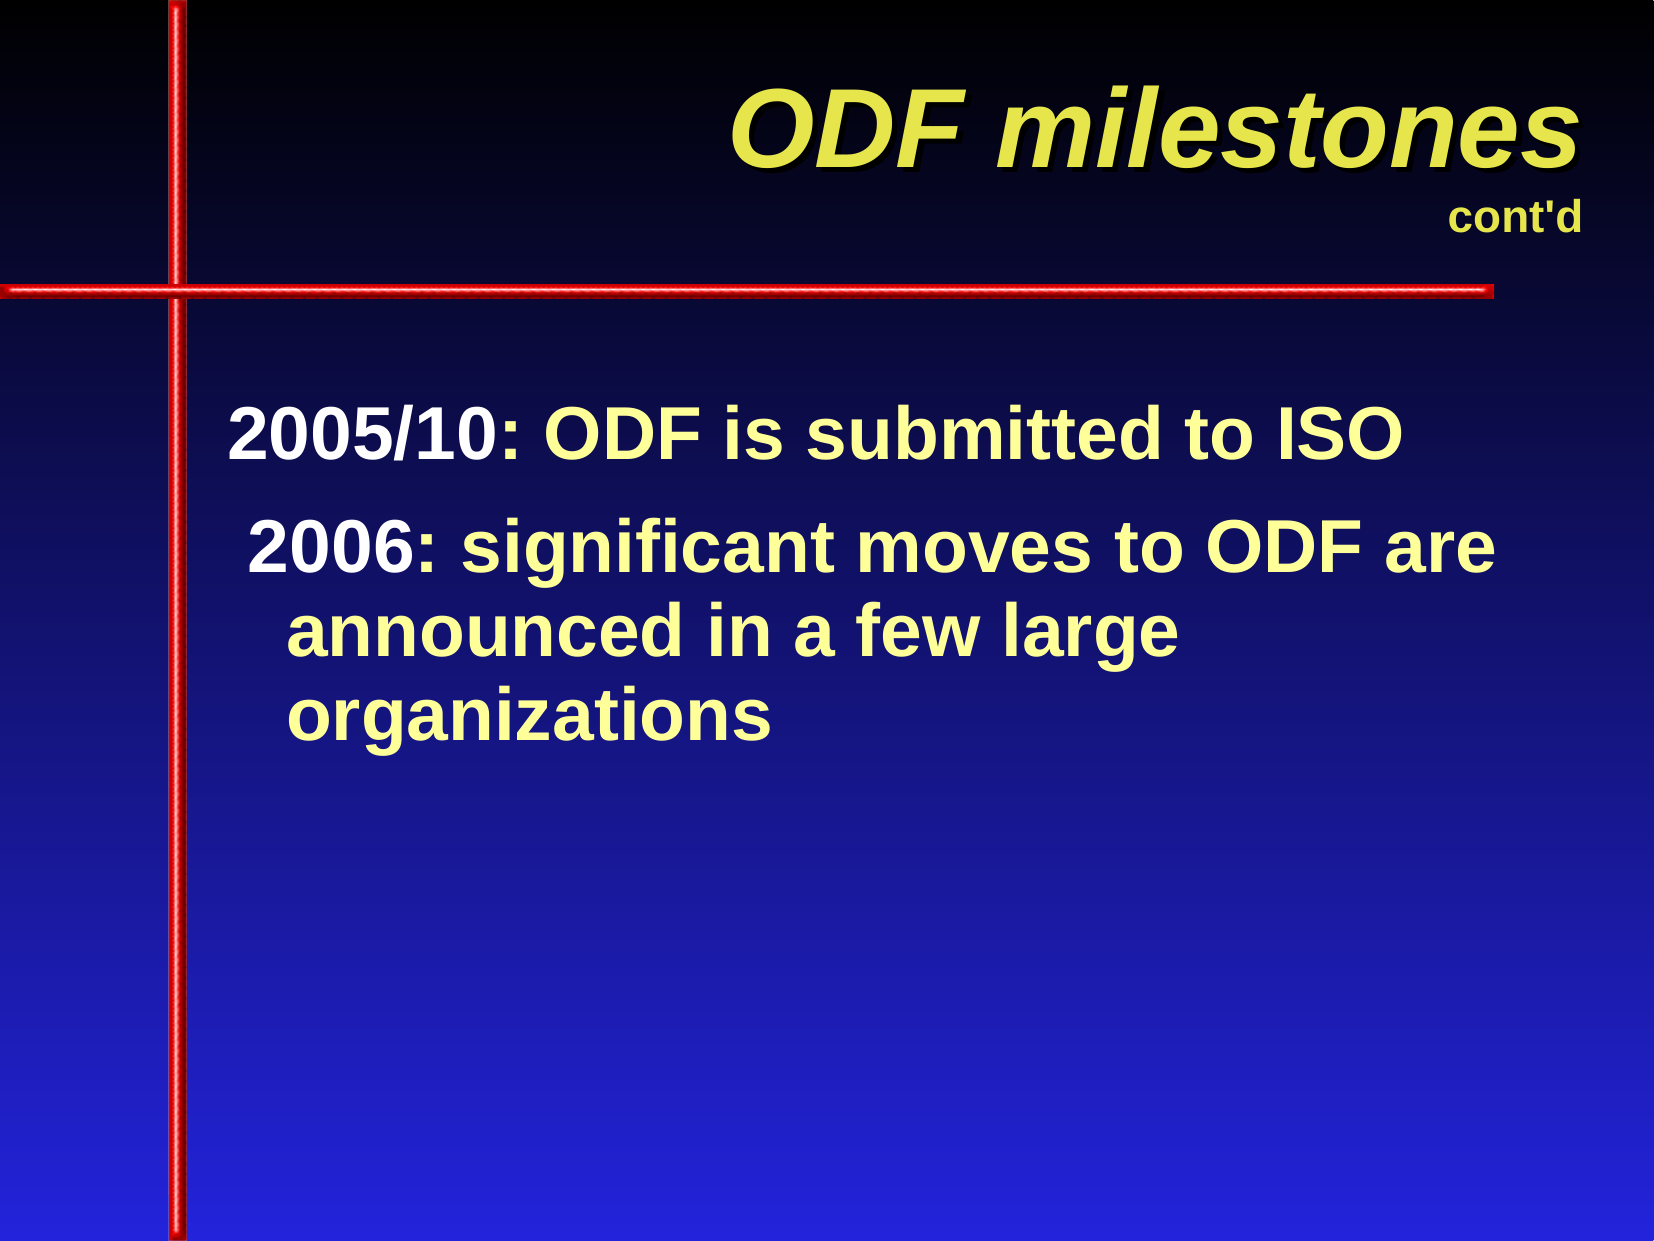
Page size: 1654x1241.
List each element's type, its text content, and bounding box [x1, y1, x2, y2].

list 2005/10: ODF is submitted to ISO 2006: significant moves to ODF are announced in a few large organizations [227, 391, 1625, 871]
title ODF milestones cont'd [171, 13, 1584, 295]
picture [0, 1, 1495, 1240]
